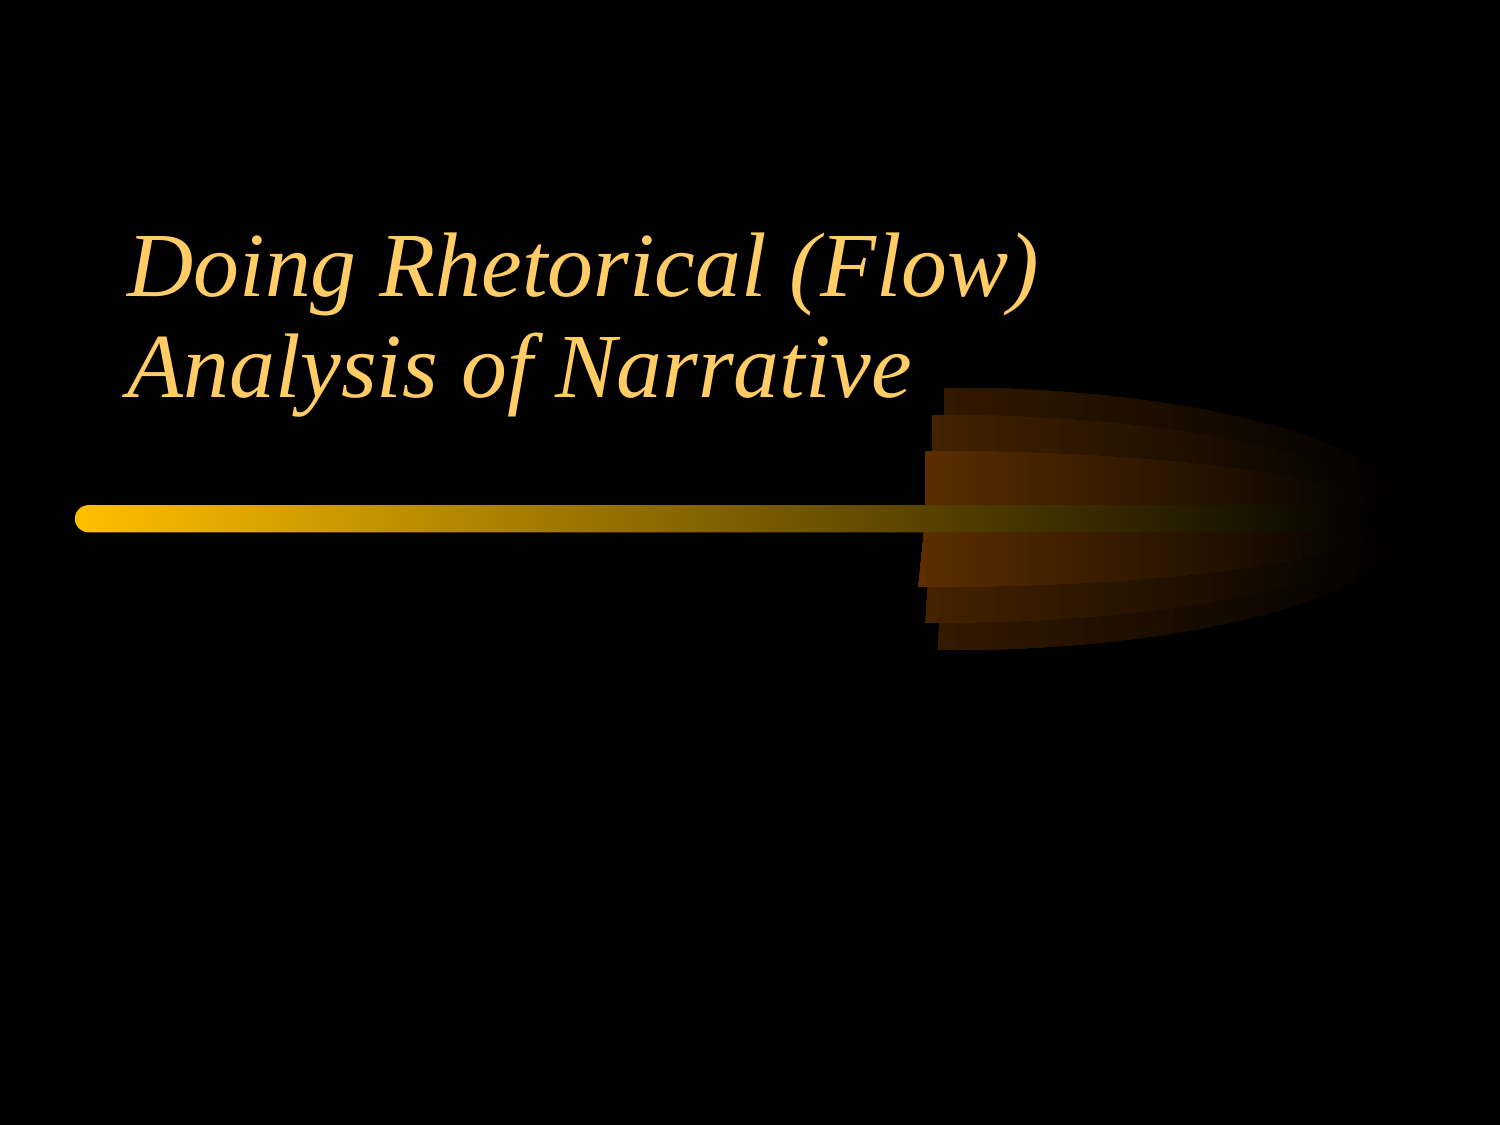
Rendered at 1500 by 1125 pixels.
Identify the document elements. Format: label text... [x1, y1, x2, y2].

title Doing Rhetorical (Flow) Analysis of Narrative [112, 189, 1388, 425]
